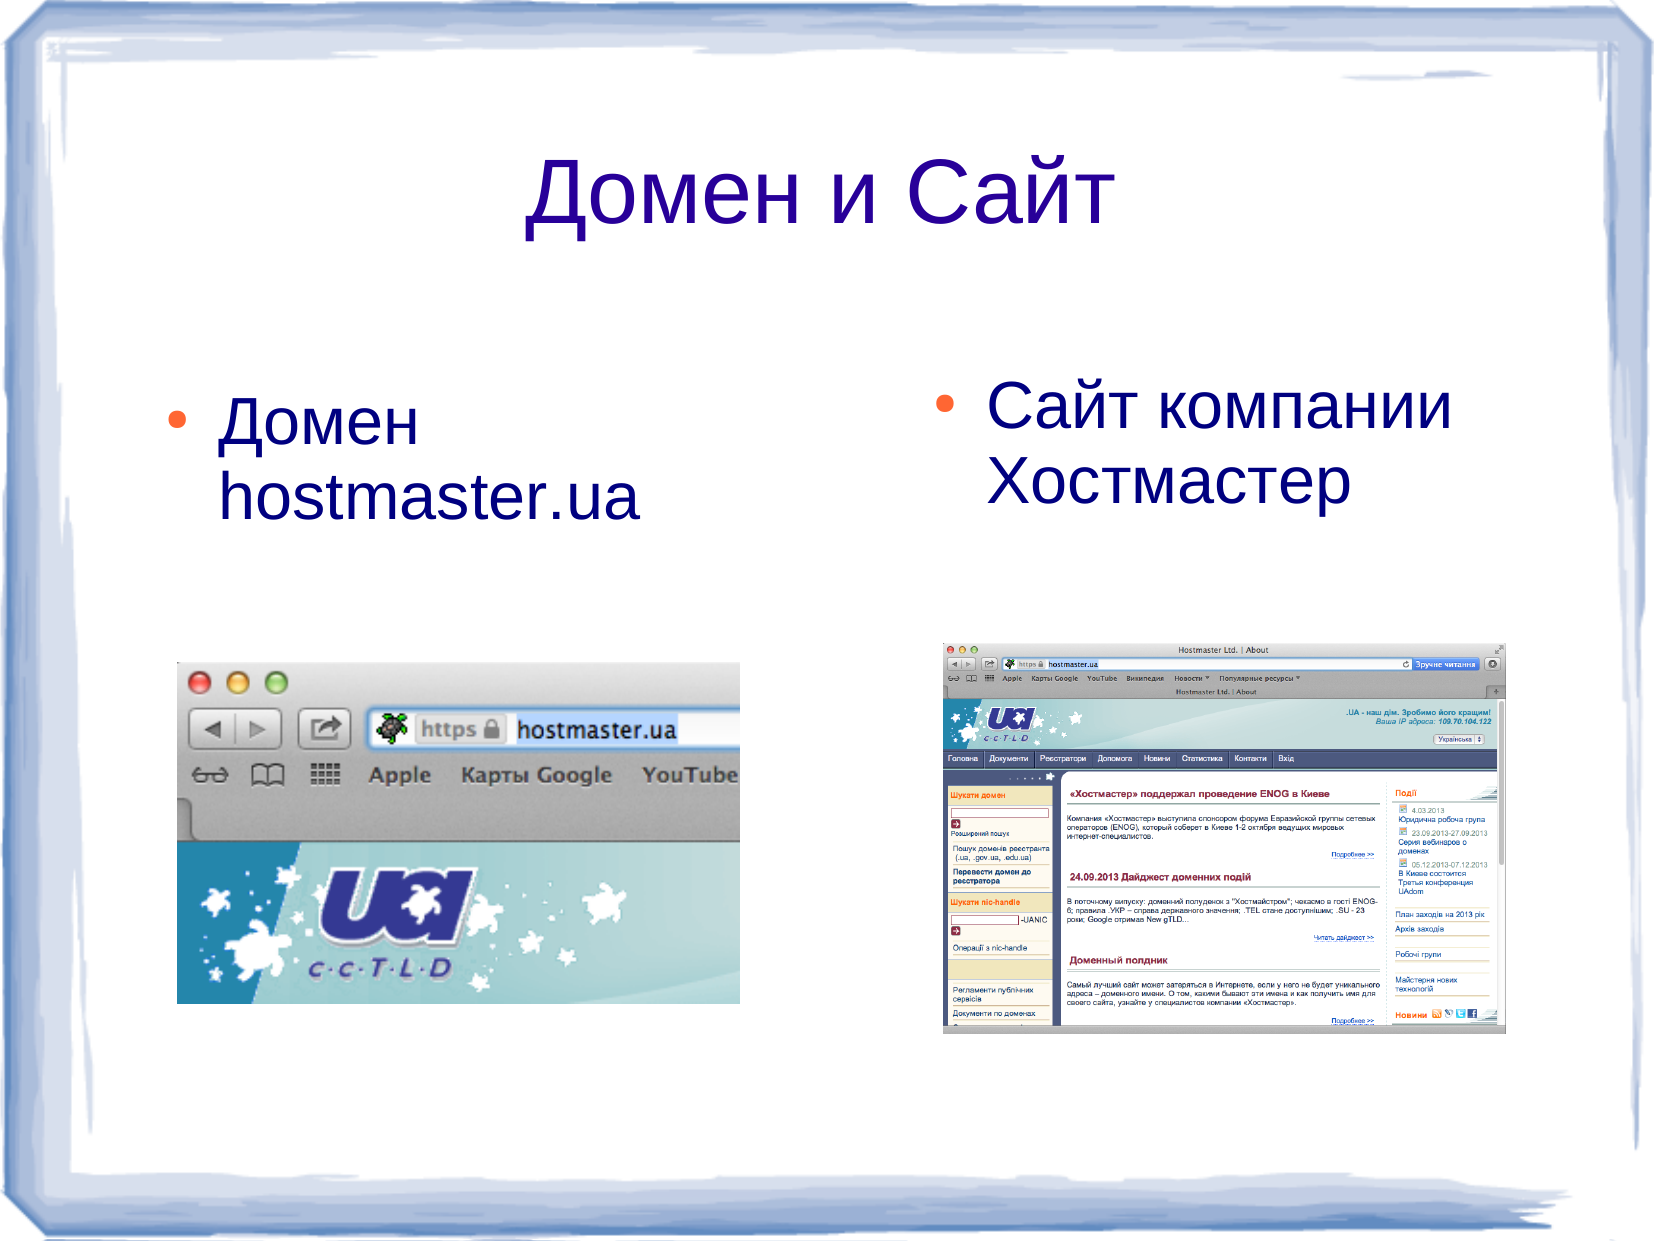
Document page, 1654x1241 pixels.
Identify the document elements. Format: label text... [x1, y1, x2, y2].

list Сайт компании Хостмастер [915, 368, 1530, 562]
picture [0, 0, 1654, 1241]
title Домен и Сайт [76, 88, 1565, 296]
list Домен hostmaster.ua [147, 383, 798, 591]
